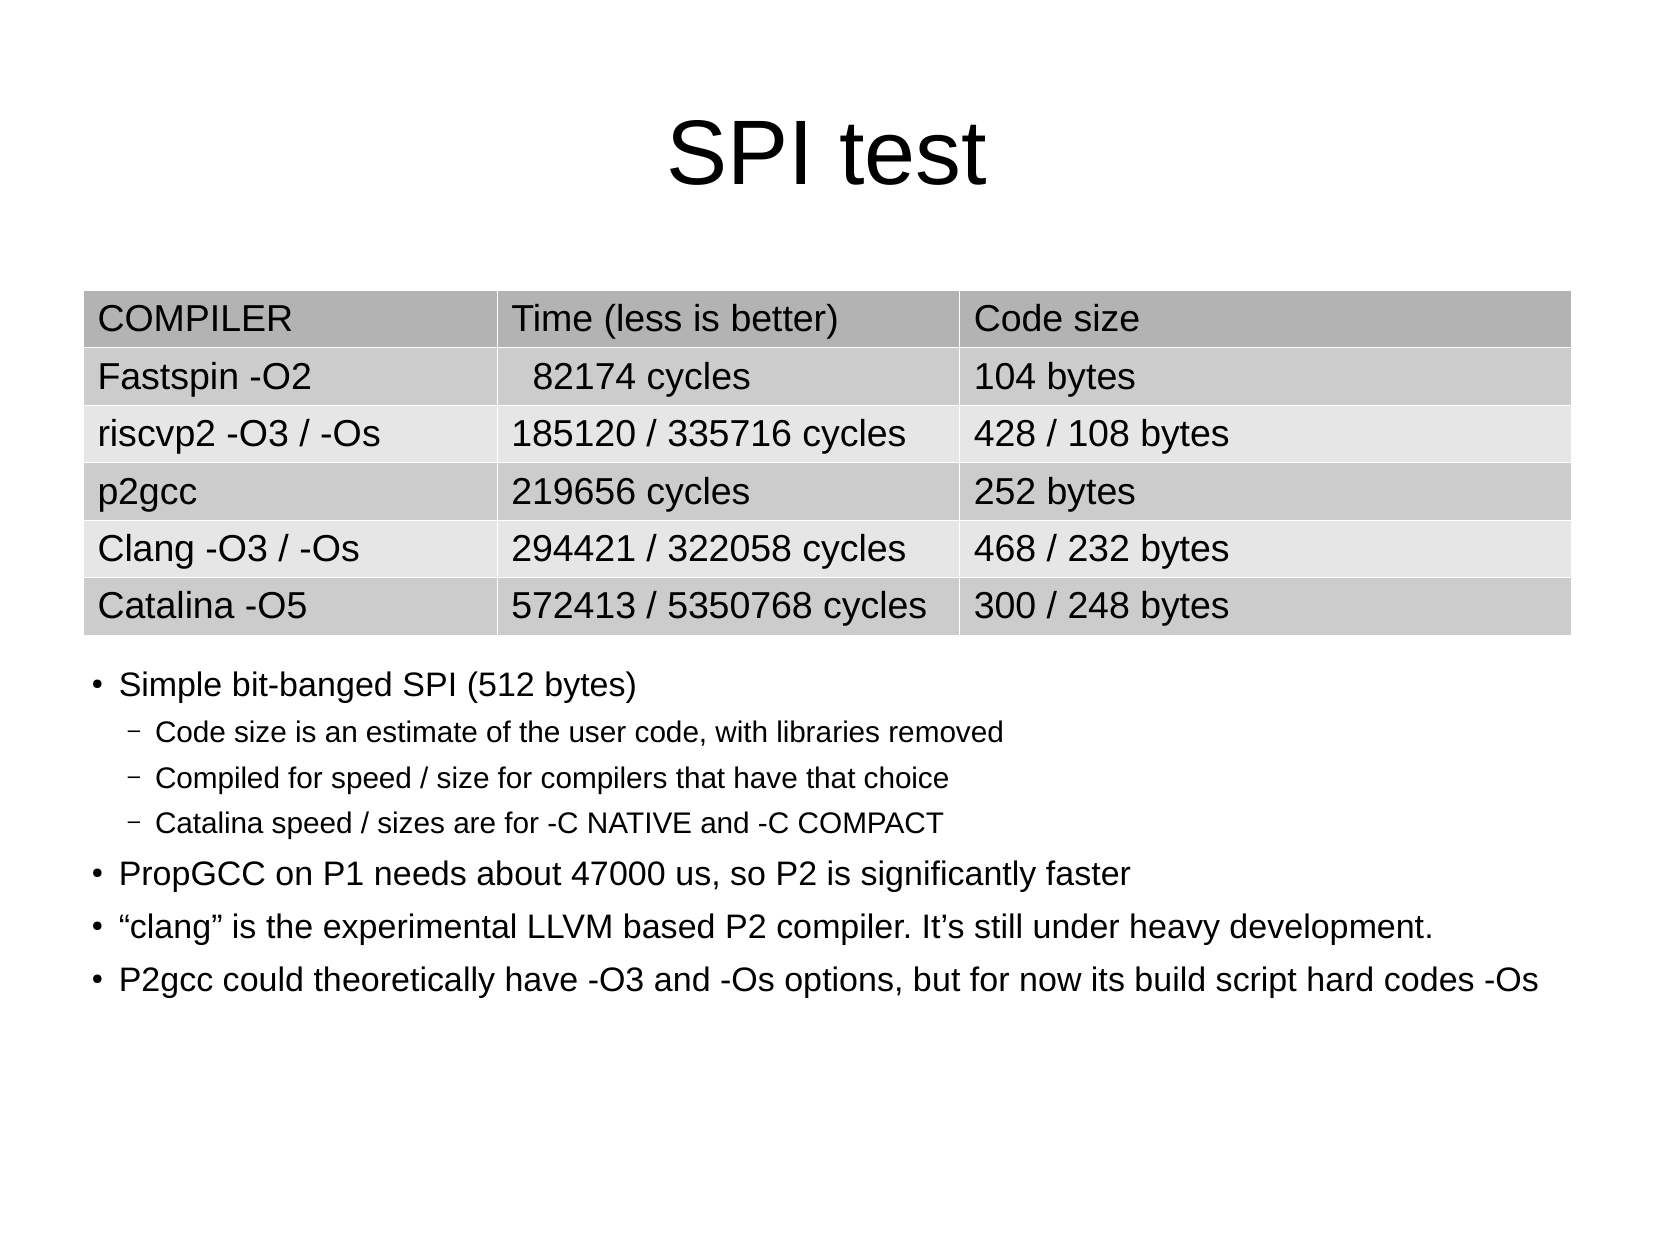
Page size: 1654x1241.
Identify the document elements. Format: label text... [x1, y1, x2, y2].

table_cell 252 bytes [960, 463, 1571, 520]
table_cell 572413 / 5350768 cycles [498, 578, 959, 635]
table_cell 185120 / 335716 cycles [498, 406, 959, 462]
table_cell 82174 cycles [498, 348, 959, 405]
table_header COMPILER [84, 291, 497, 347]
list Simple bit-banged SPI (512 bytes) Code size is an estimate of the user code, with libraries removed Compiled for speed / size for compilers that have that choice Catalina speed / sizes are for -C NATIVE and -C COMPACT PropGCC on P1 needs about 47000 us, so P2 is significantly faster “clang” is the experimental LLVM based P2 compiler. It’s still under heavy development. P2gcc could theoretically have -O3 and -Os options, but for now its build script hard codes -Os [82, 665, 1571, 1009]
table_cell 468 / 232 bytes [960, 521, 1571, 577]
table_cell riscvp2 -O3 / -Os [84, 406, 497, 462]
table_cell p2gcc [84, 463, 497, 520]
title SPI test [82, 49, 1571, 257]
table_header Code size [960, 291, 1571, 347]
table_cell 104 bytes [960, 348, 1571, 405]
table_cell 219656 cycles [498, 463, 959, 520]
table_cell Fastspin -O2 [84, 348, 497, 405]
table_cell 300 / 248 bytes [960, 578, 1571, 635]
table_cell 294421 / 322058 cycles [498, 521, 959, 577]
table_cell Catalina -O5 [84, 578, 497, 635]
table_header Time (less is better) [498, 291, 959, 347]
table_cell 428 / 108 bytes [960, 406, 1571, 462]
table_cell Clang -O3 / -Os [84, 521, 497, 577]
